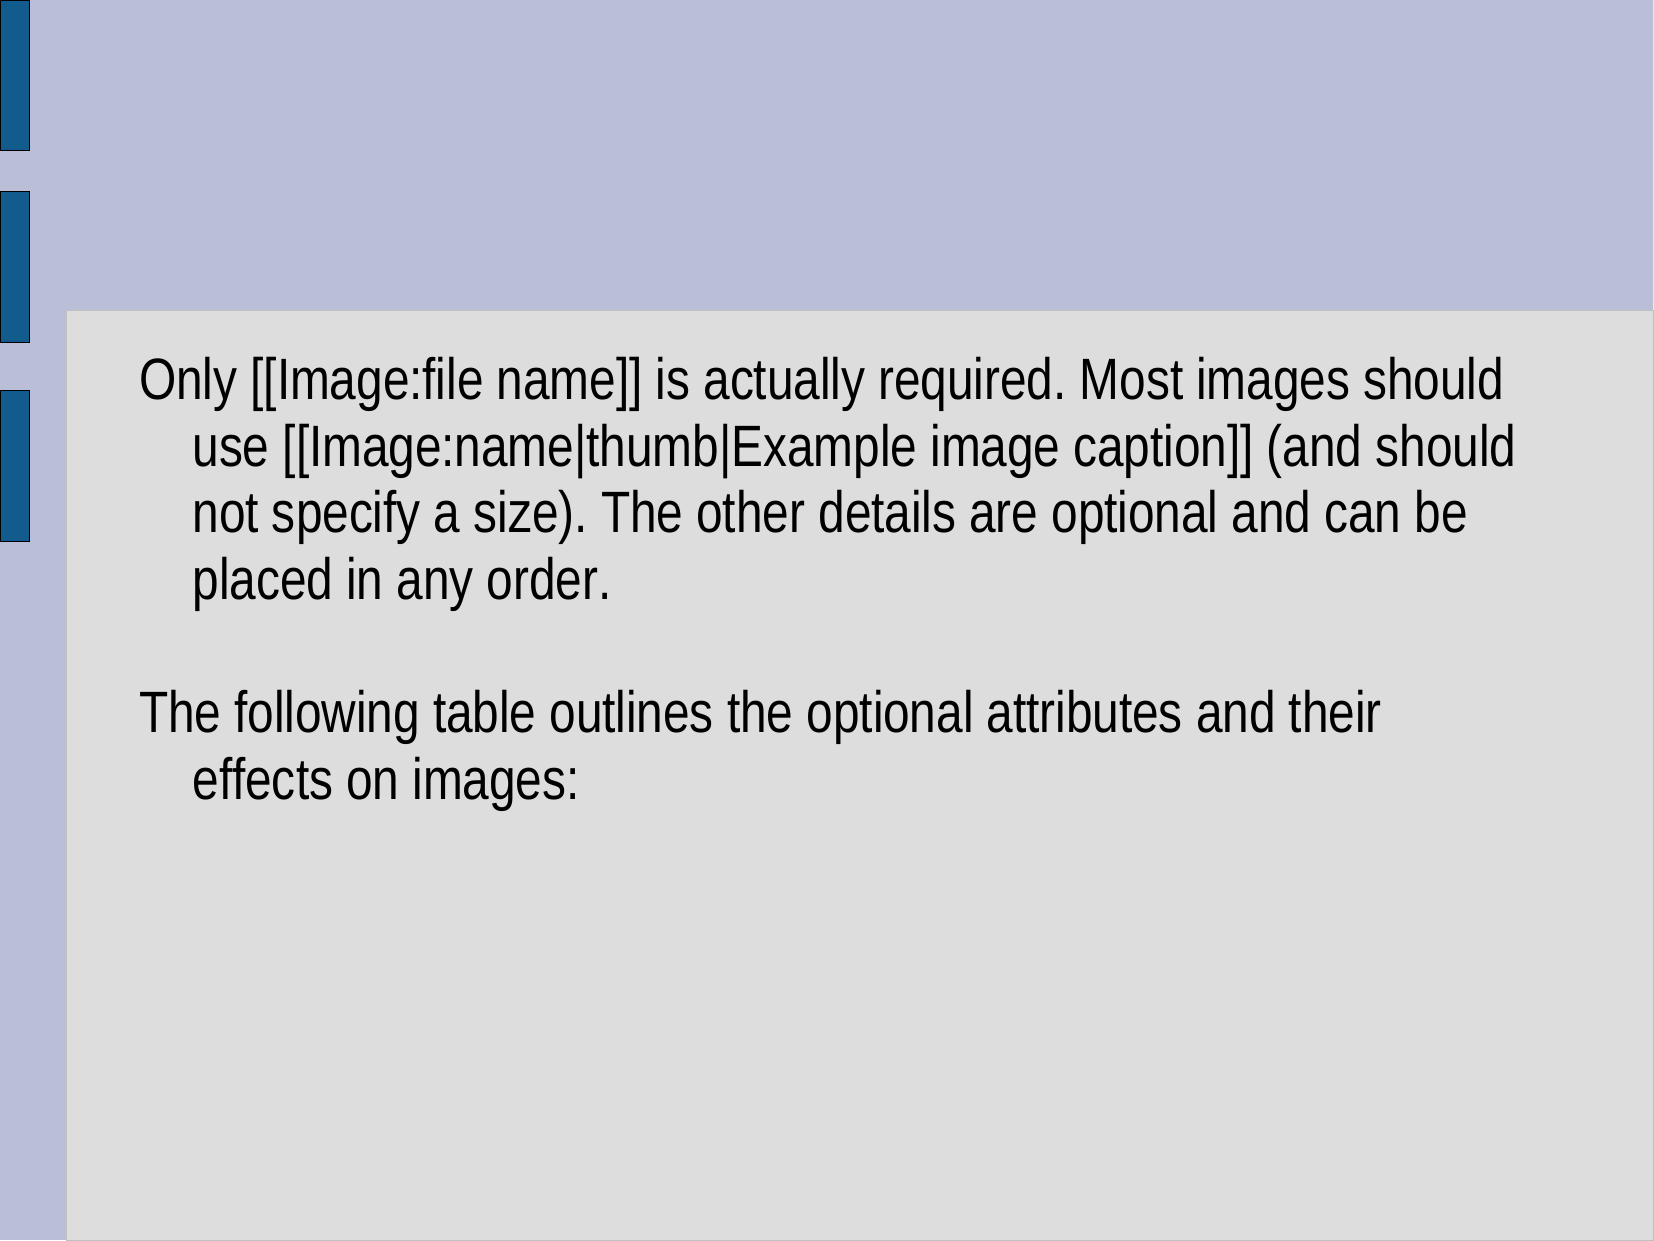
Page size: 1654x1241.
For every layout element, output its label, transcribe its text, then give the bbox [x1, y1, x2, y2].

list Only [[Image:file name]] is actually required. Most images should use [[Image:name|thumb|Example image caption]] (and should not specify a size). The other details are optional and can be placed in any order. The following table outlines the optional attributes and their effects on images: [121, 344, 1534, 1127]
